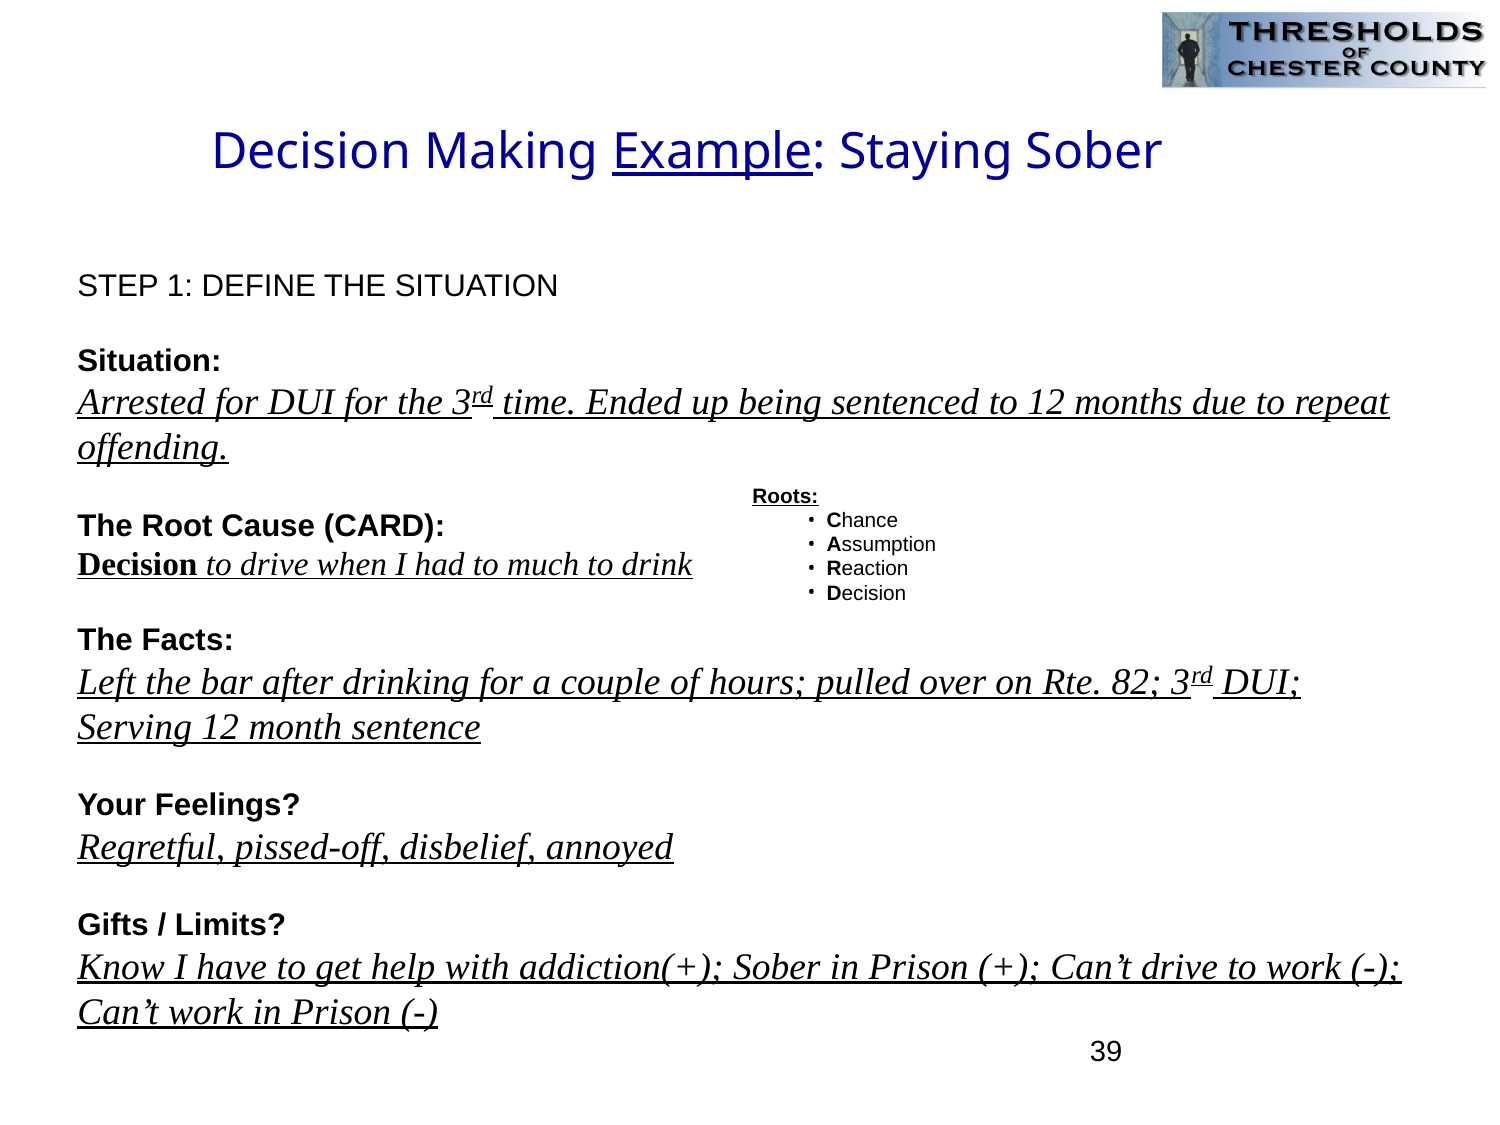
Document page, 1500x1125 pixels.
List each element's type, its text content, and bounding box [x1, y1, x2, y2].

text_box 39 [1074, 1025, 1388, 1101]
text_box Decision Making Example: Staying Sober [112, 111, 1263, 187]
text_box Roots: Chance Assumption Reaction Decision [737, 474, 957, 612]
text_box STEP 1: DEFINE THE SITUATION Situation: Arrested for DUI for the 3rd time. Ended up being sentenced to 12 months due to repeat offending. The Root Cause (CARD): Decision to drive when I had to much to drink The Facts: Left the bar after drinking for a couple of hours; pulled over on Rte. 82; 3rd DUI; Serving 12 month sentence Your Feelings? Regretful, pissed-off, disbelief, annoyed Gifts / Limits? Know I have to get help with addiction(+); Sober in Prison (+); Can’t drive to work (-); Can’t work in Prison (-) [62, 257, 1438, 1048]
